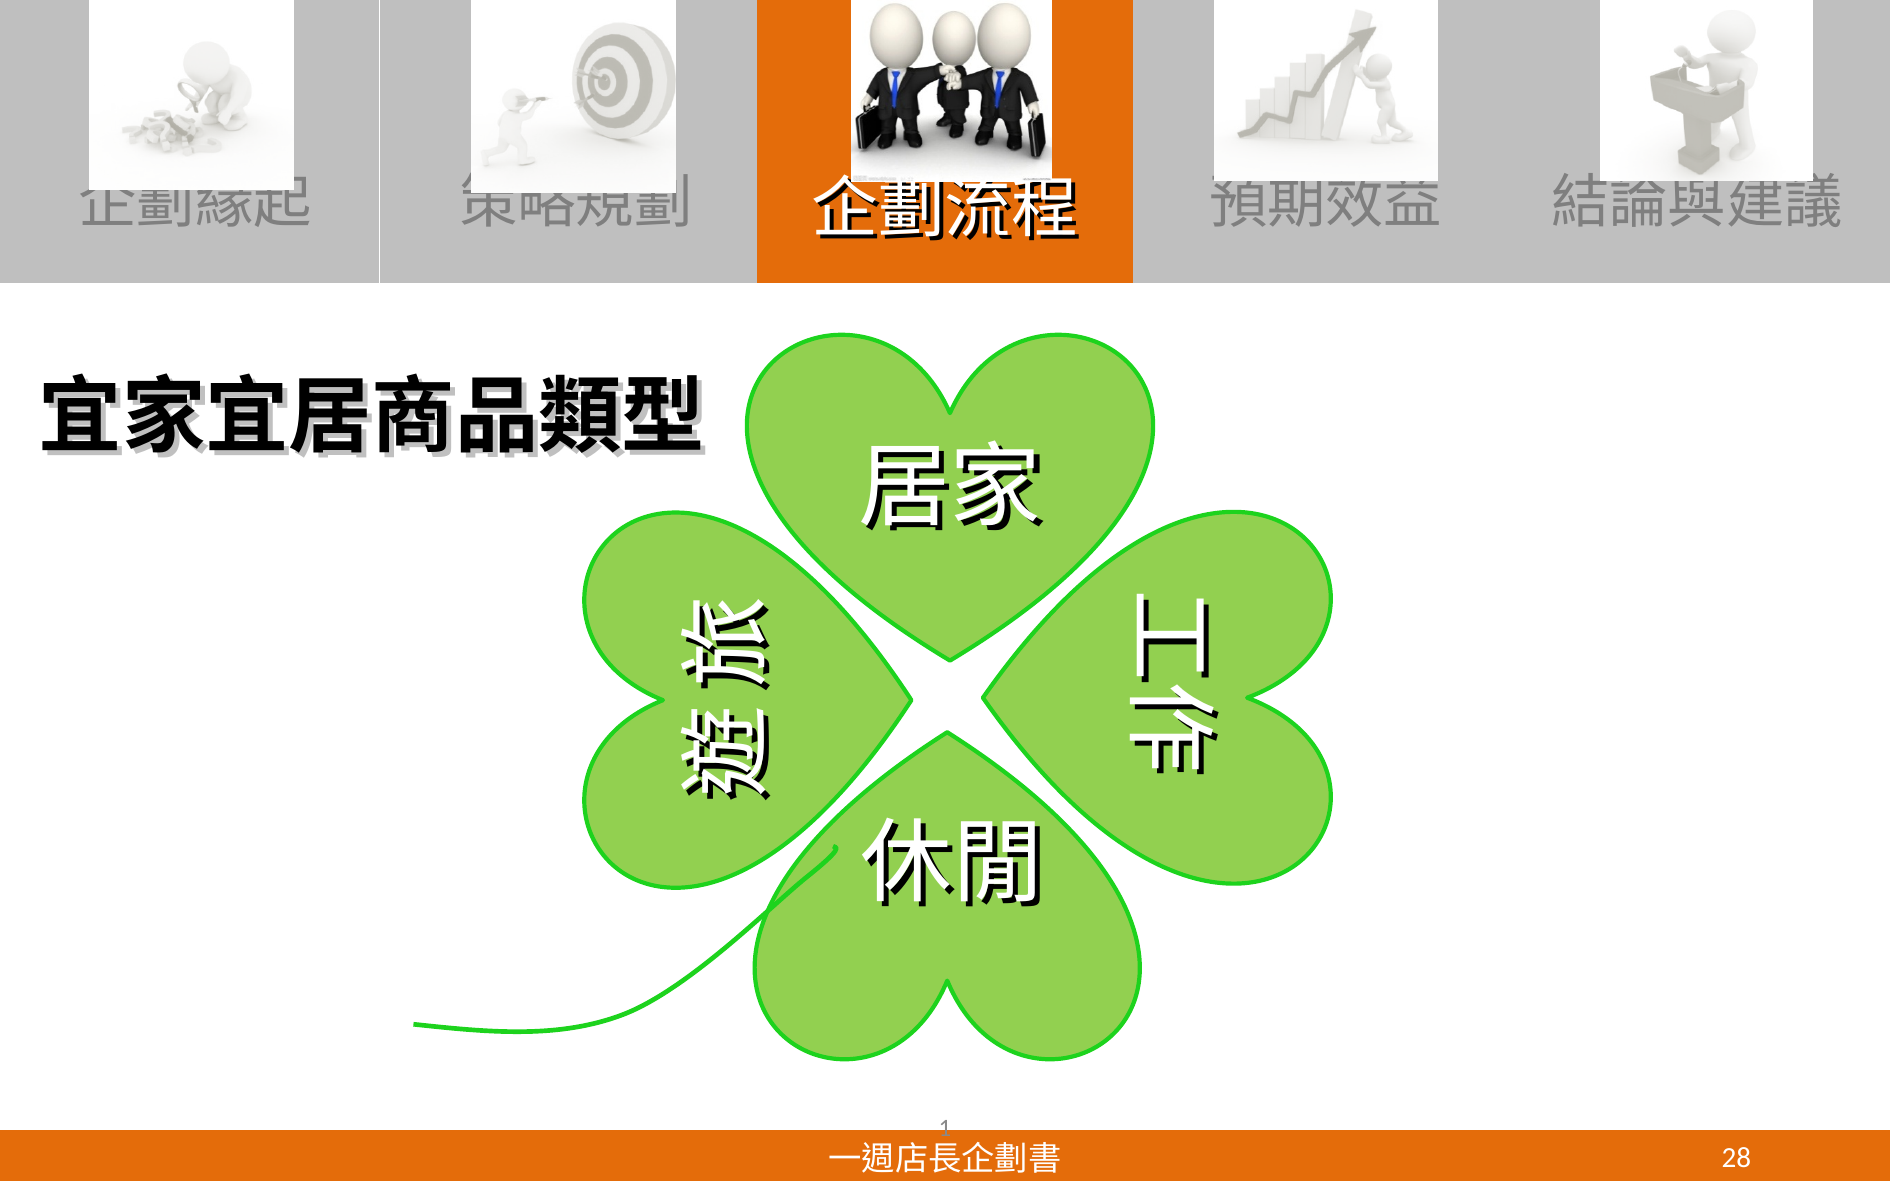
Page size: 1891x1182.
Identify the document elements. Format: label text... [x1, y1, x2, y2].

text_box 1 [645, 1094, 1245, 1158]
text_box 策略規劃 [417, 157, 735, 243]
text_box 休閒 [811, 795, 1093, 922]
text_box 工作 [982, 511, 1331, 884]
text_box 結論與建議 [1523, 157, 1871, 243]
text_box [770, 844, 811, 905]
text_box 預期效益 [1179, 157, 1473, 243]
picture [1600, 0, 1813, 181]
text_box [0, 0, 379, 283]
text_box 一週店長企劃書 [0, 1130, 1706, 1181]
picture [851, 0, 1052, 182]
picture [89, 0, 294, 190]
text_box 居家 [782, 334, 1154, 661]
text_box [861, 732, 1034, 795]
picture [1214, 0, 1438, 181]
text_box 企劃緣起 [42, 157, 348, 243]
text_box 28 [1706, 1130, 1891, 1182]
text_box 旅遊 [703, 648, 715, 666]
text_box 旅遊 [584, 578, 912, 888]
picture [471, 0, 676, 193]
text_box [754, 856, 1140, 1060]
text_box 企劃流程 [781, 157, 1110, 253]
text_box [380, 0, 1890, 283]
text_box 宜家宜居商品類型 [23, 354, 812, 648]
